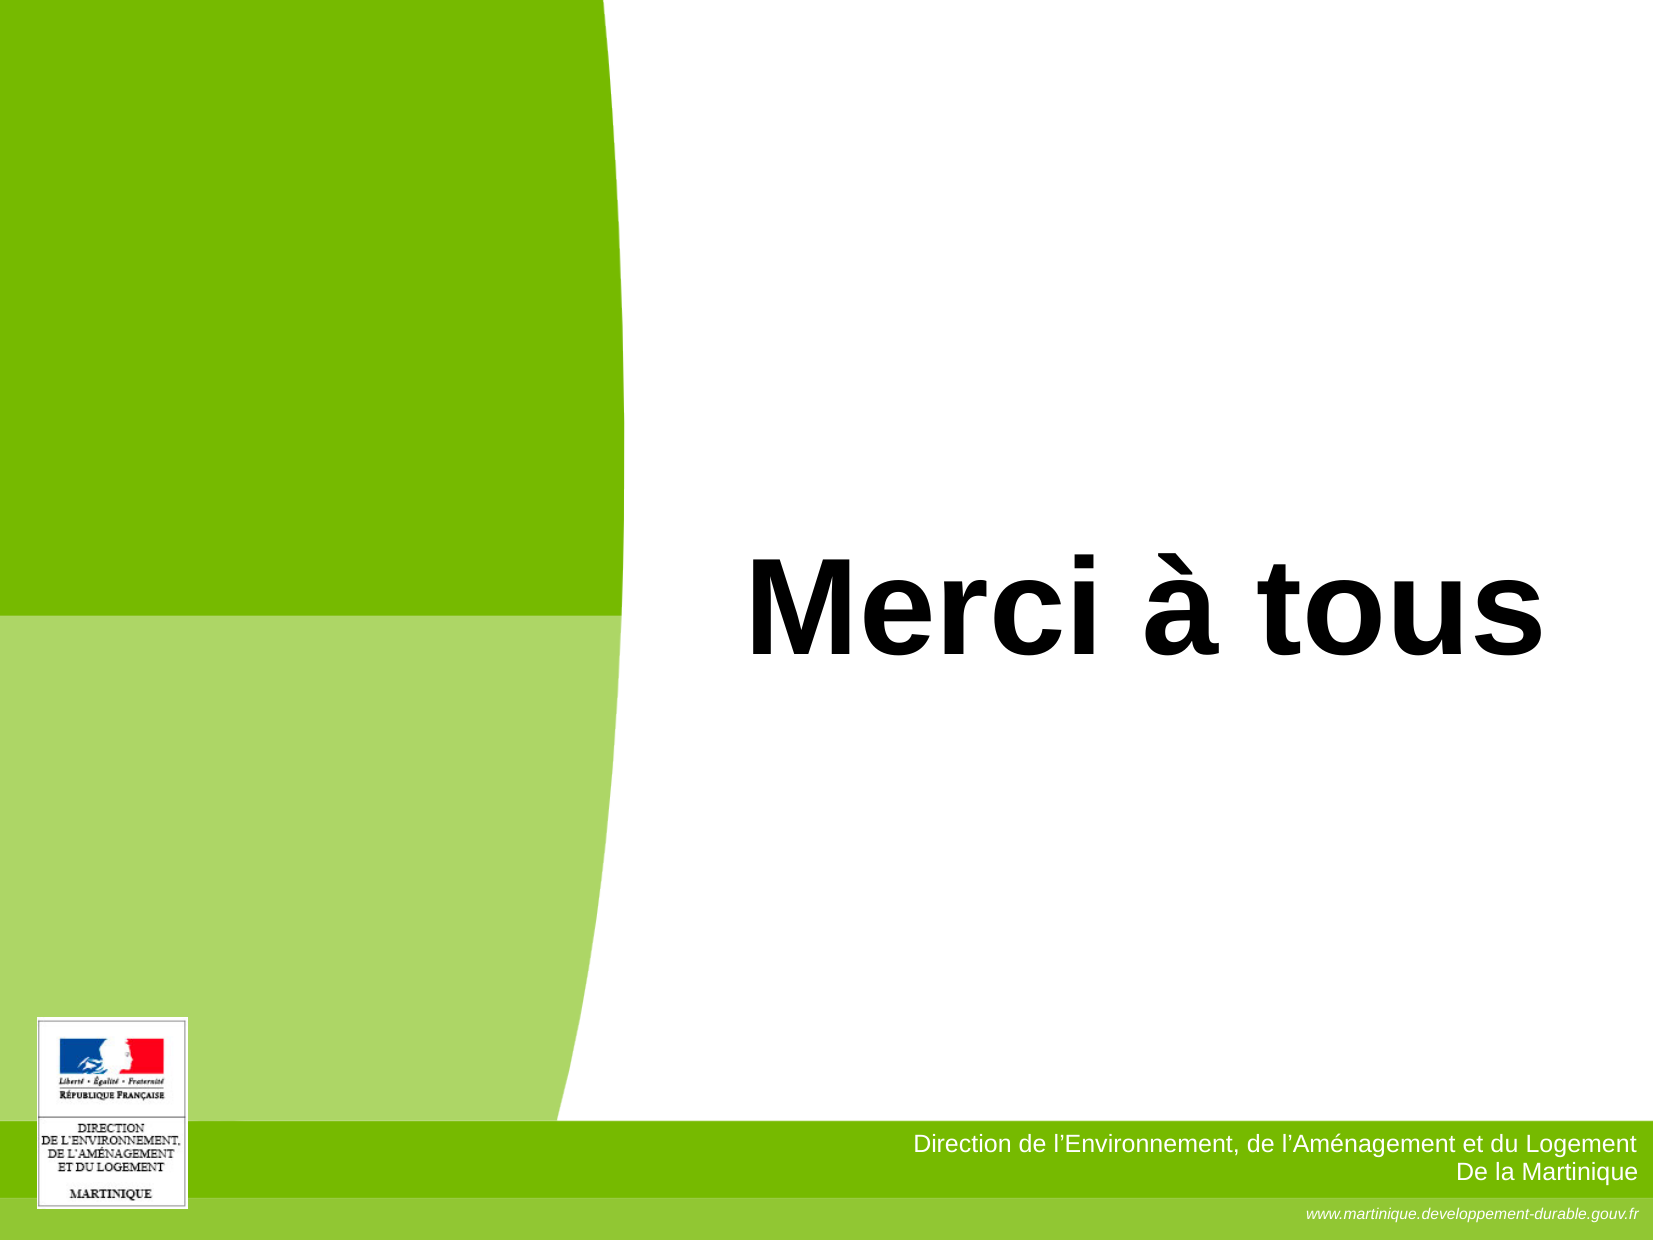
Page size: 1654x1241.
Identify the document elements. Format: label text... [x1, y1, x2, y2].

text_box Merci à tous [730, 523, 1563, 692]
picture [0, 0, 1653, 1240]
